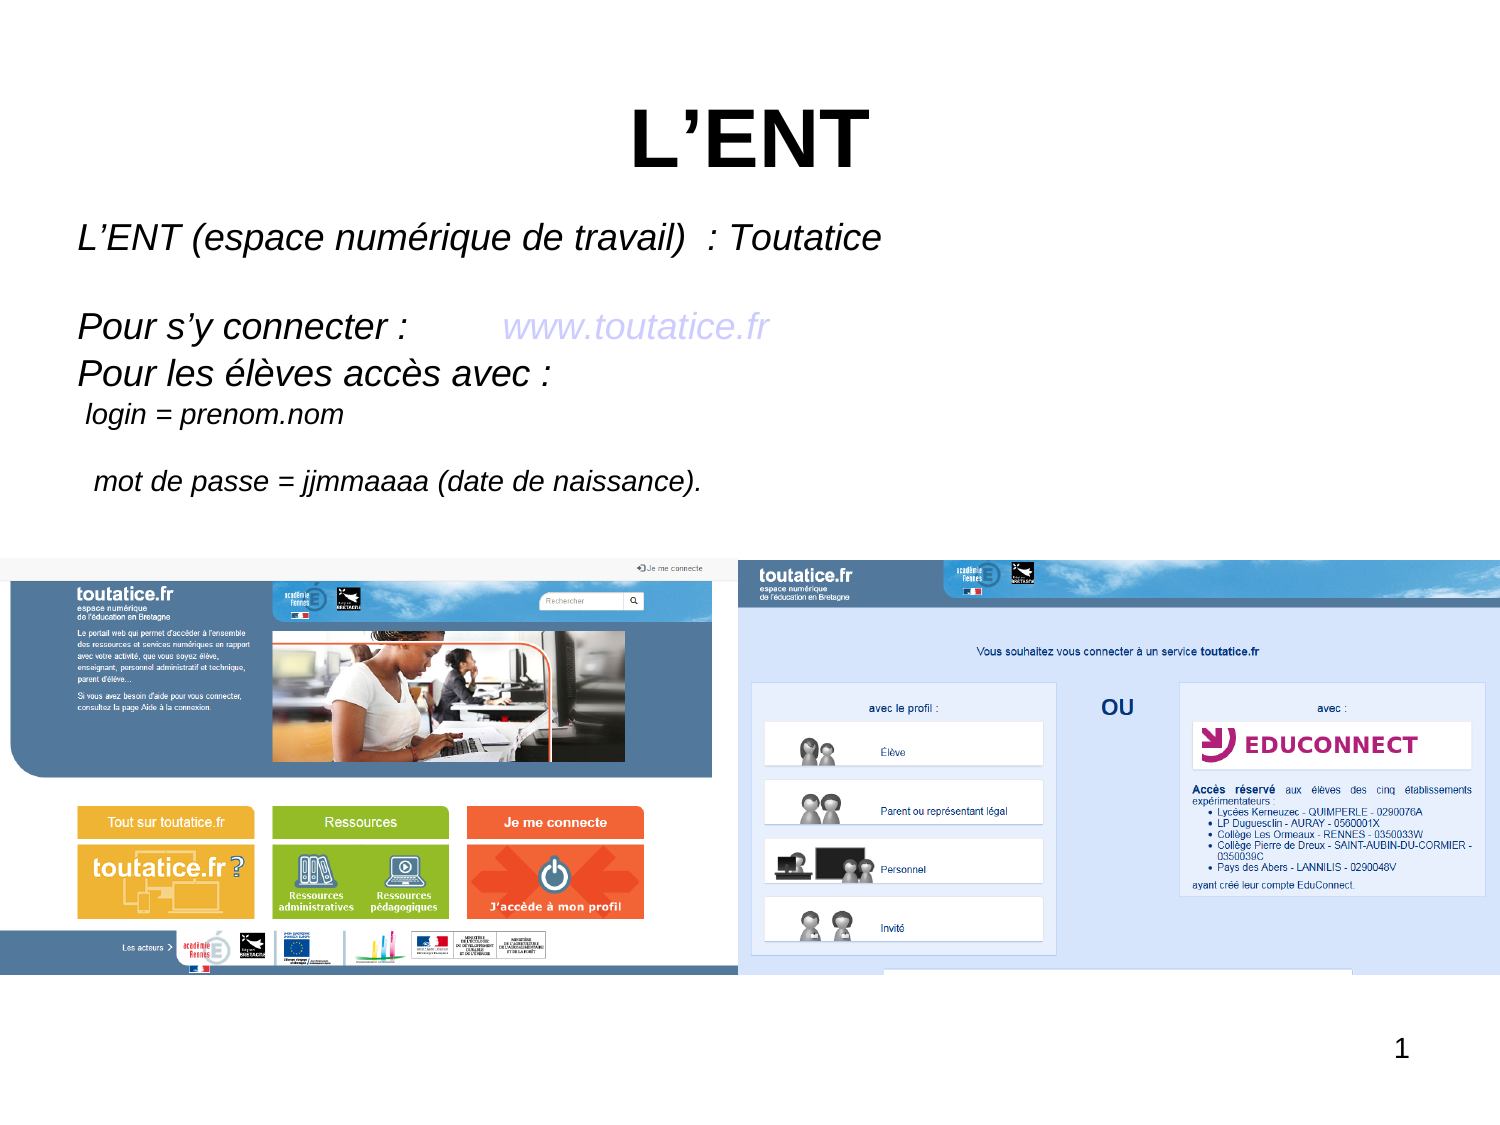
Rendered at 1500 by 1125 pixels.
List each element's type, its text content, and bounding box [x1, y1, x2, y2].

text_box L’ENT [75, 45, 1426, 233]
text_box L’ENT (espace numérique de travail) : Toutatice Pour s’y connecter : www.toutatice.fr Pour les élèves accès avec : login = prenom.nom mot de passe = jjmmaaaa (date de naissance). [62, 212, 1413, 560]
picture [0, 558, 1500, 975]
text_box <numéro> [1074, 1024, 1426, 1103]
